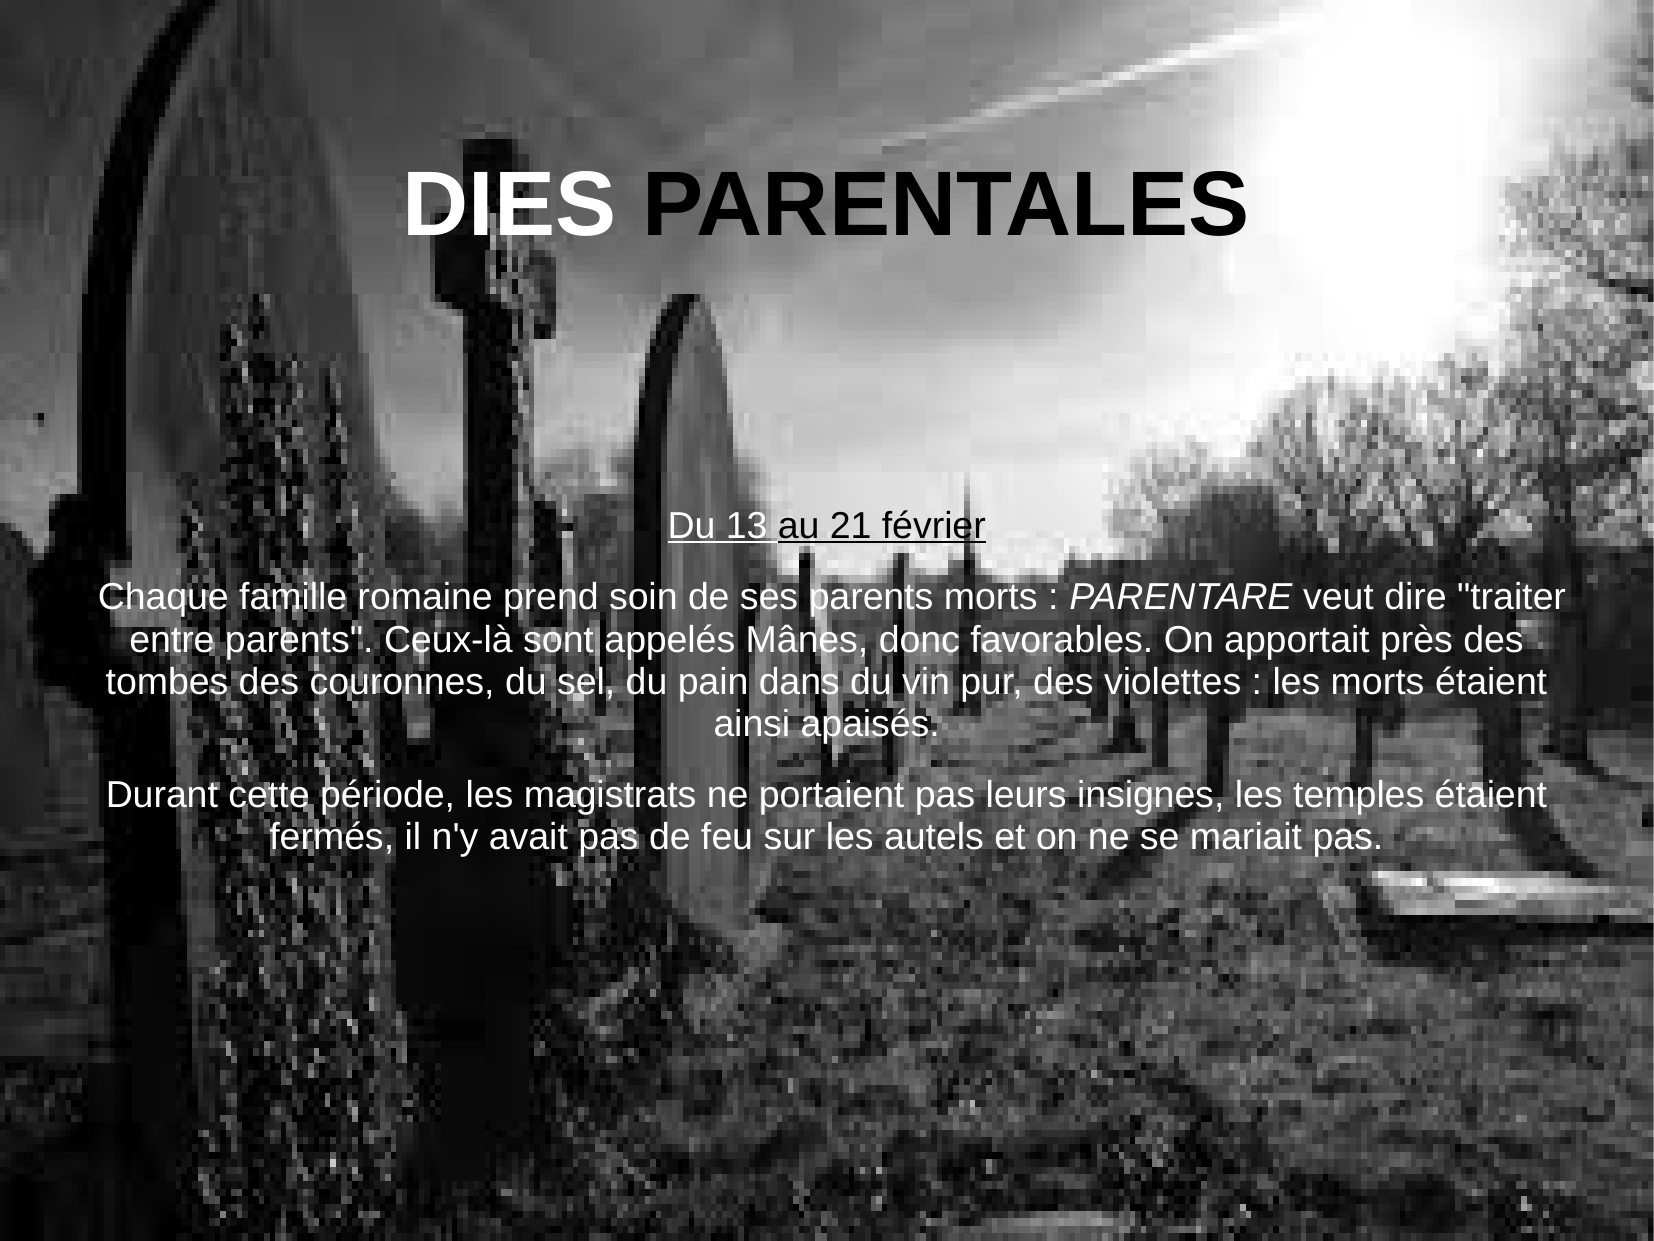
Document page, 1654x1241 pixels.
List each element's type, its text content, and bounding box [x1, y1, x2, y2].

list Du 13 au 21 février Chaque famille romaine prend soin de ses parents morts : PARENTARE veut dire "traiter entre parents". Ceux-là sont appelés Mânes, donc favorables. On apportait près des tombes des couronnes, du sel, du pain dans du vin pur, des violettes : les morts étaient ainsi apaisés. Durant cette période, les magistrats ne portaient pas leurs insignes, les temples étaient fermés, il n'y avait pas de feu sur les autels et on ne se mariait pas. [82, 290, 1571, 1010]
title DIES PARENTALES [82, 49, 1571, 257]
picture [0, 0, 1654, 1241]
